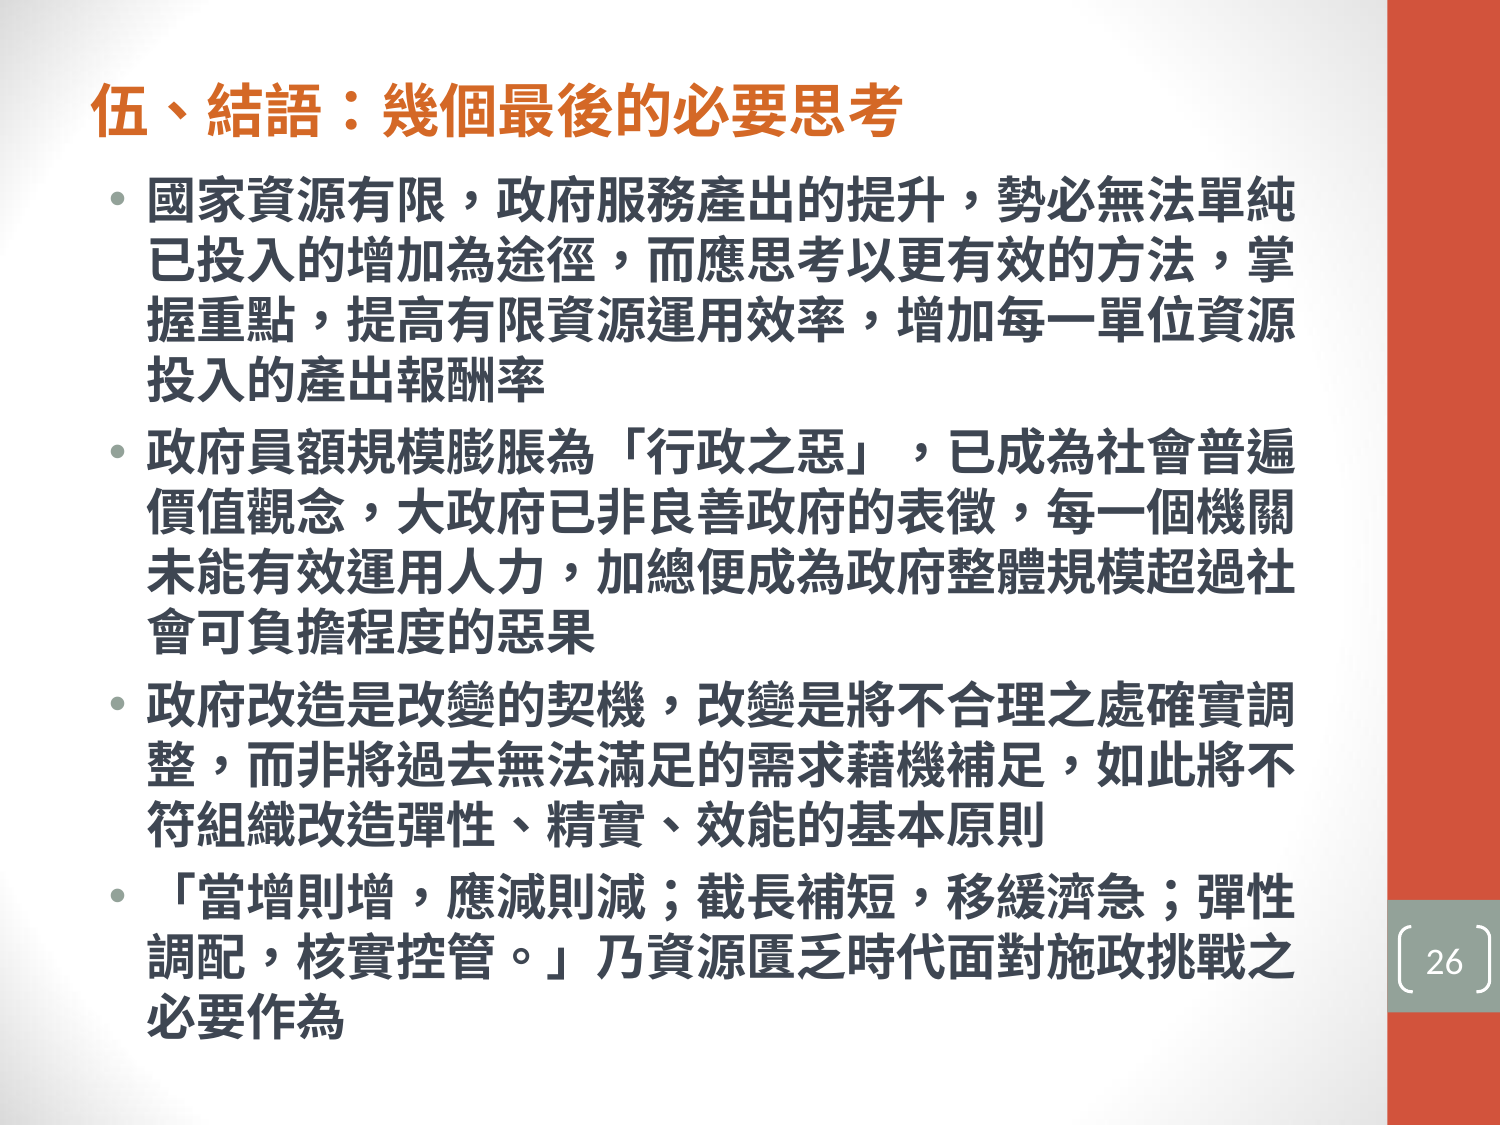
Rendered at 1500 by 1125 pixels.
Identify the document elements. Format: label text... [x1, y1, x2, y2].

picture [0, 0, 1387, 1125]
text_box <編號> [1477, 926, 1490, 992]
title 伍、結語：幾個最後的必要思考 [74, 45, 1325, 160]
text_box <編號> [1399, 926, 1412, 992]
list 國家資源有限，政府服務產出的提升，勢必無法單純已投入的增加為途徑，而應思考以更有效的方法，掌握重點，提高有限資源運用效率，增加每一單位資源投入的產出報酬率 政府員額規模膨脹為「行政之惡」，已成為社會普遍價值觀念，大政府已非良善政府的表徵，每一個機關未能有效運用人力，加總便成為政府整體規模超過社會可負擔程度的惡果 政府改造是改變的契機，改變是將不合理之處確實調整，而非將過去無法滿足的需求藉機補足，如此將不符組織改造彈性、精實、效能的基本原則 「當增則增，應減則減；截長補短，移緩濟急；彈性調配，核實控管。」乃資源匱乏時代面對施政挑戰之必要作為 [74, 160, 1325, 1054]
